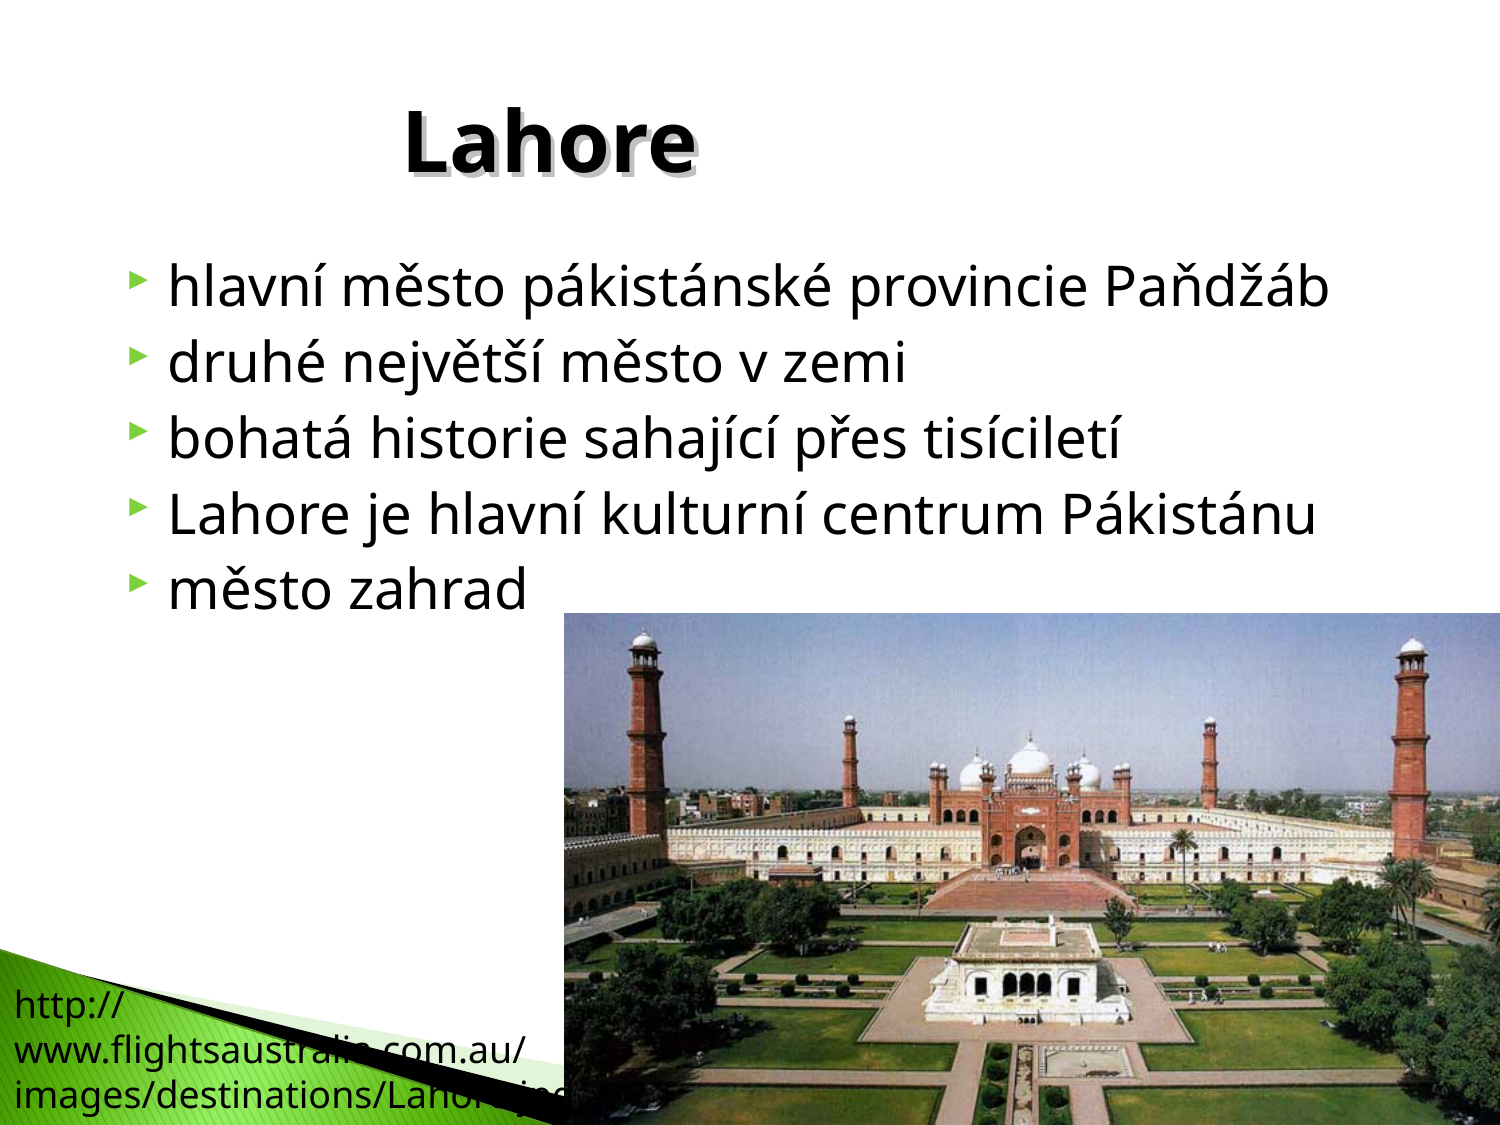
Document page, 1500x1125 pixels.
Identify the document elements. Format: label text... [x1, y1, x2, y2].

list hlavní město pákistánské provincie Paňdžáb druhé největší město v zemi bohatá historie sahající přes tisíciletí Lahore je hlavní kulturní centrum Pákistánu město zahrad [75, 243, 1426, 973]
title Lahore [75, 45, 1426, 233]
picture [564, 613, 1500, 1125]
text_box http://www.flightsaustralia.com.au/images/destinations/Lahore.jpg [0, 973, 610, 1124]
